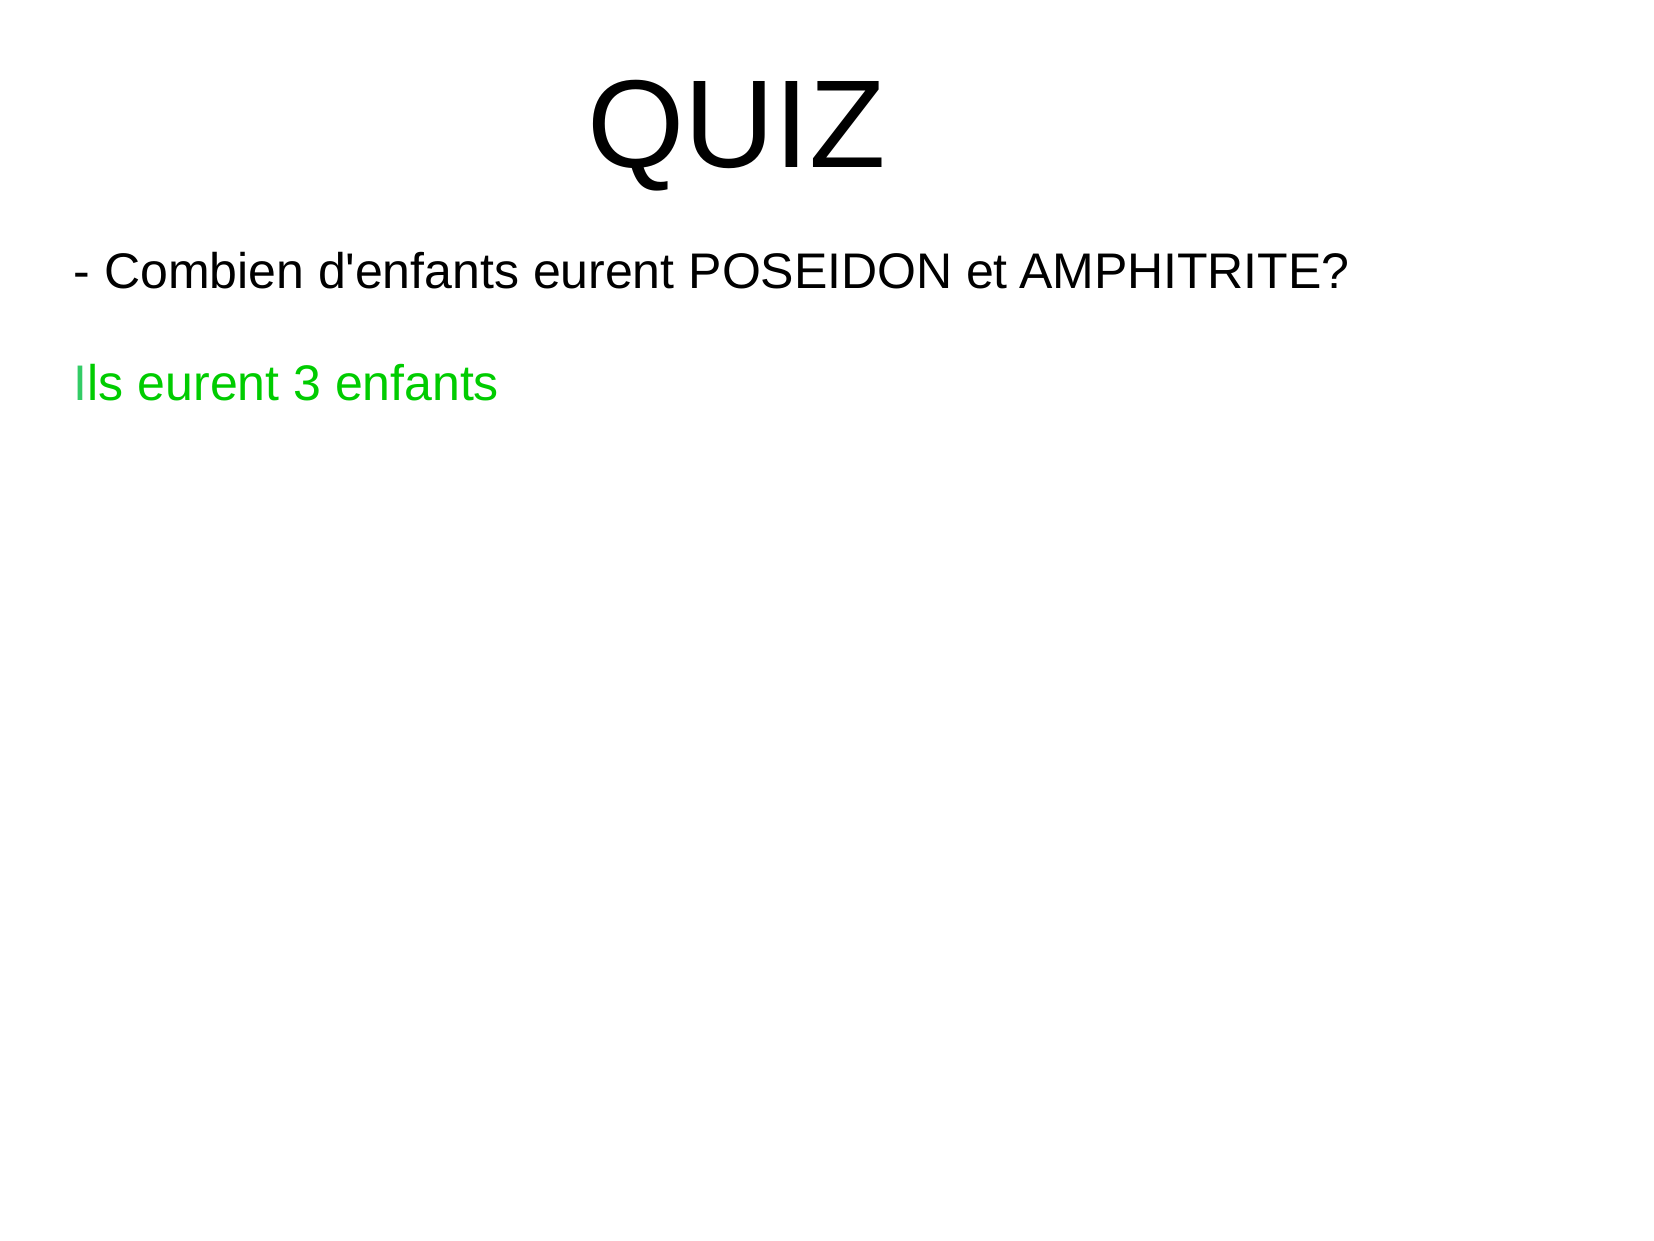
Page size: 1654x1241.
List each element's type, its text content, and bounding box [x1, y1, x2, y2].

text_box QUIZ [259, 47, 1394, 202]
text_box - Combien d'enfants eurent POSEIDON et AMPHITRITE? Ils eurent 3 enfants [59, 236, 1595, 419]
